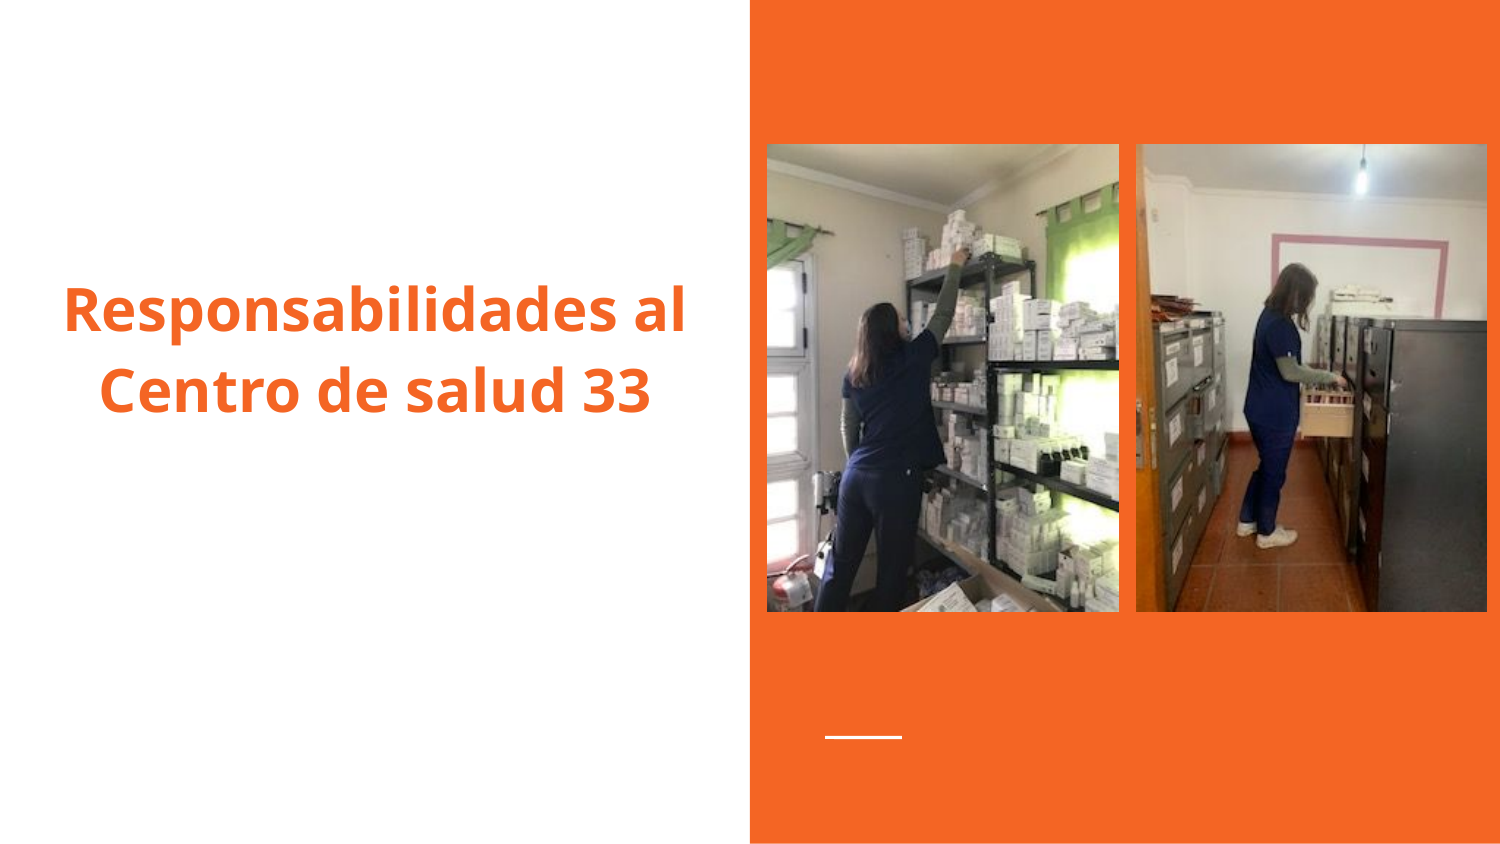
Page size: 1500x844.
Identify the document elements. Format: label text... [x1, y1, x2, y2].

title Responsabilidades al Centro de salud 33 [43, 229, 708, 446]
picture [767, 144, 1119, 612]
picture [1136, 144, 1487, 612]
